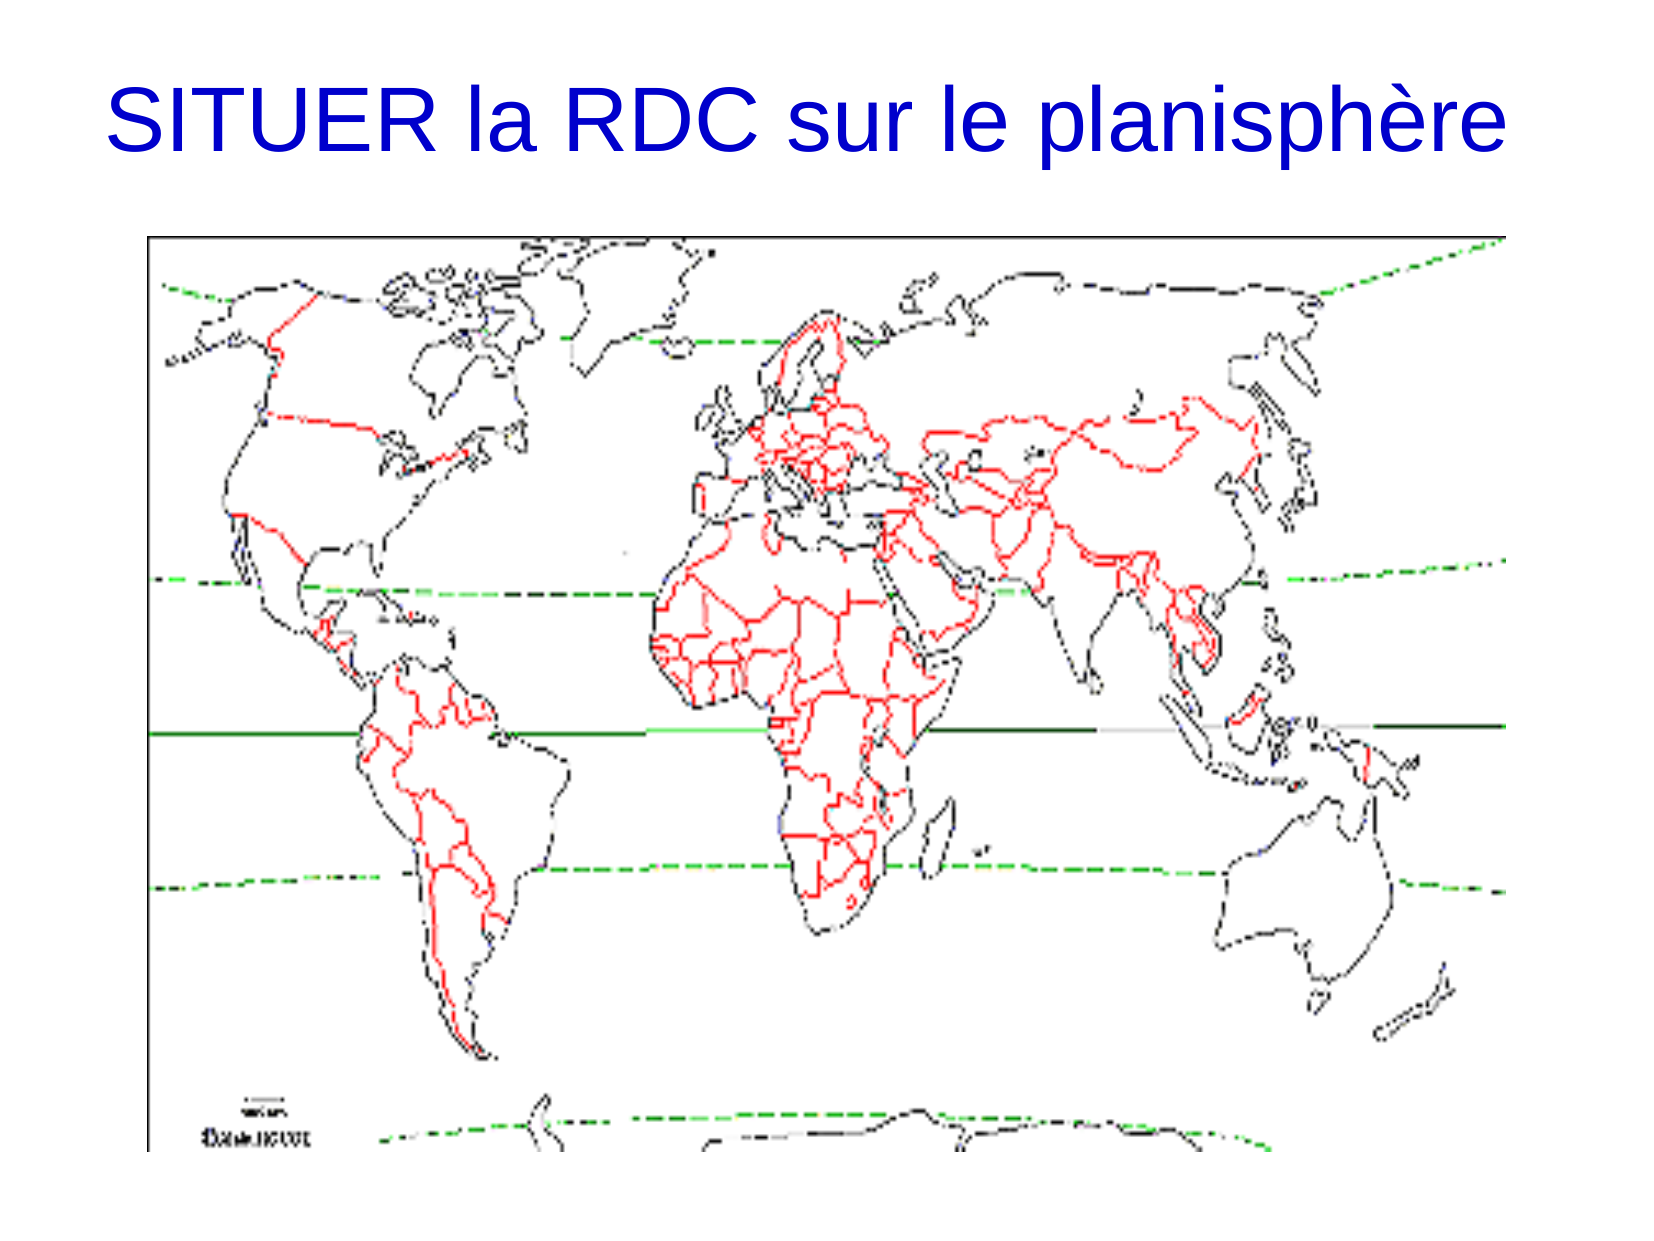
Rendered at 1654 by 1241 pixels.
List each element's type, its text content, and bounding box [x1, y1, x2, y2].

picture [147, 274, 1506, 1152]
title SITUER la RDC sur le planisphère [76, 68, 1565, 274]
